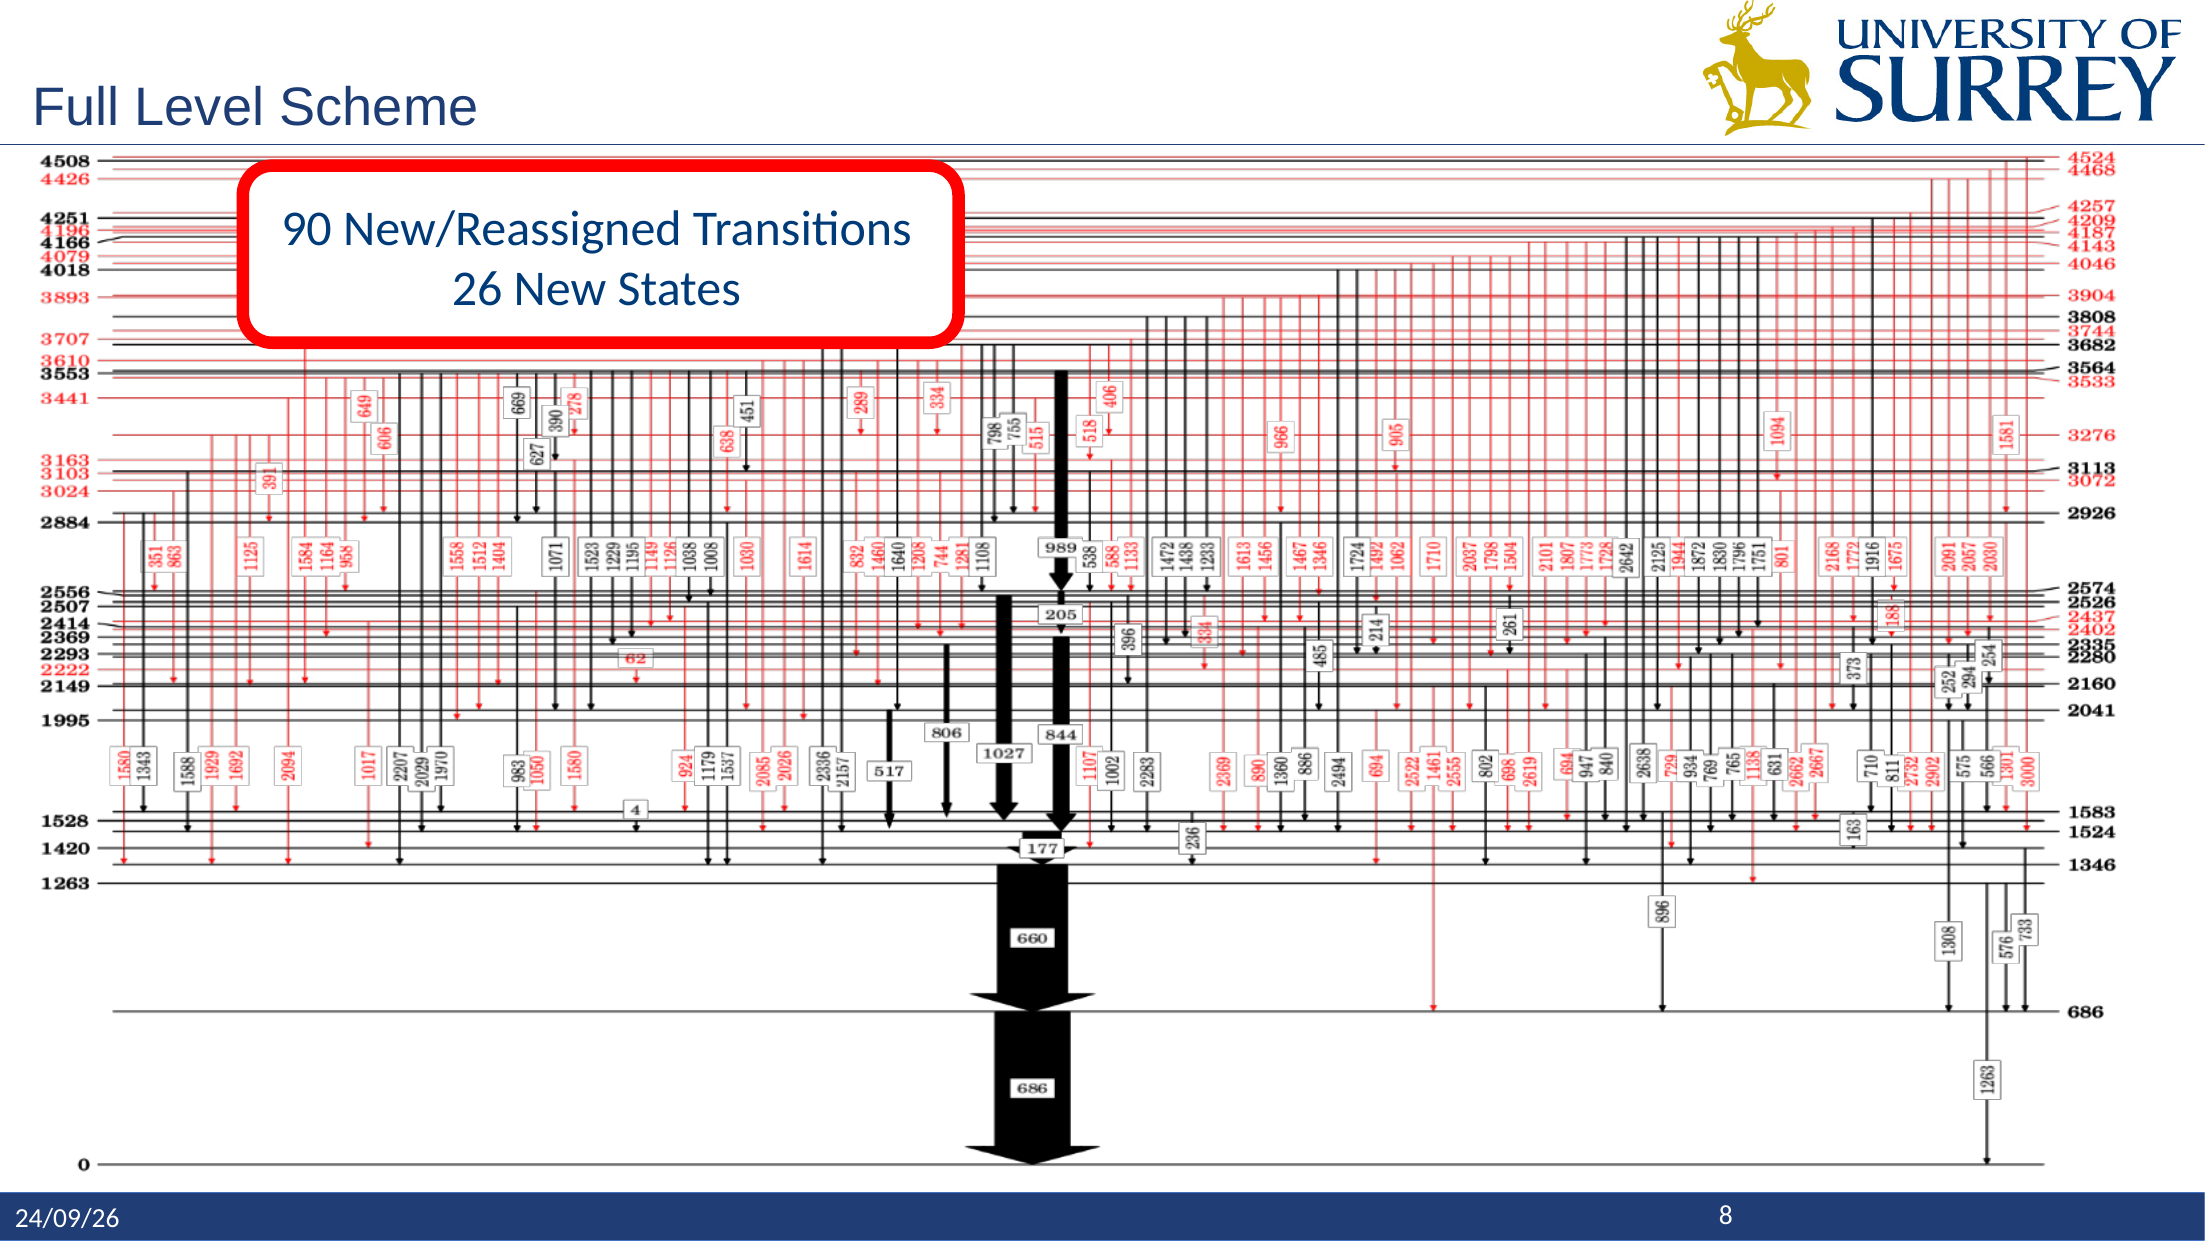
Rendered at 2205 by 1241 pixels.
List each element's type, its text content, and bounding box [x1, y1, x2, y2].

picture [0, 142, 2121, 1212]
text_box Full Level Scheme [17, 68, 498, 147]
text_box [243, 165, 959, 328]
text_box 23/11/2020 [0, 1212, 496, 1241]
text_box 90 New/Reassigned Transitions 26 New States [238, 188, 955, 386]
text_box [1703, 1180, 2200, 1241]
